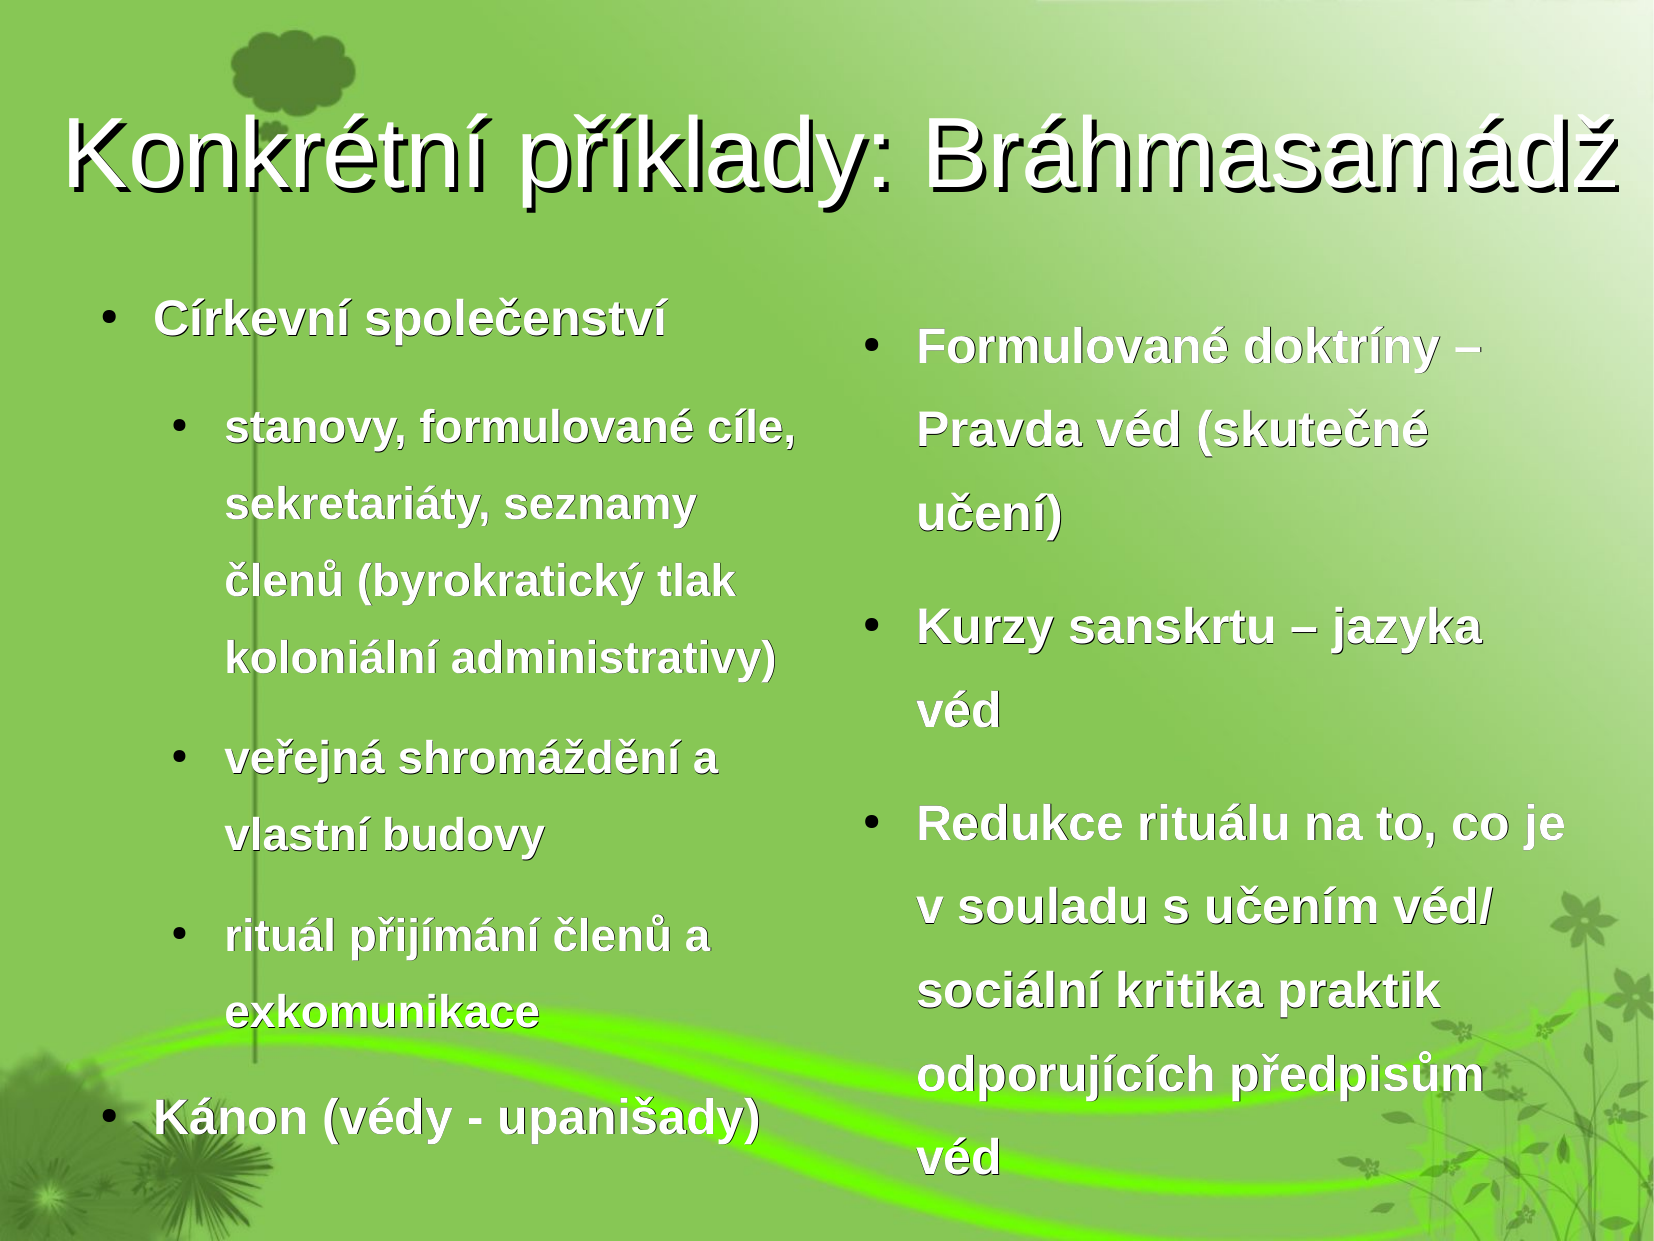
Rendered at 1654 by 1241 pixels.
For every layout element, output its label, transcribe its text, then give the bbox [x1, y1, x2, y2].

list Církevní společenství stanovy, formulované cíle, sekretariáty, seznamy členů (byrokratický tlak koloniální administrativy) veřejná shromáždění a vlastní budovy rituál přijímání členů a exkomunikace Kánon (védy - upanišady) [82, 290, 809, 1146]
title Konkrétní příklady: Bráhmasamádž [59, 49, 1625, 257]
list Formulované doktríny – Pravda véd (skutečné učení) Kurzy sanskrtu – jazyka véd Redukce rituálu na to, co je v souladu s učením véd/ sociální kritika praktik odporujících předpisům véd [845, 290, 1572, 1158]
picture [0, 0, 1654, 1241]
